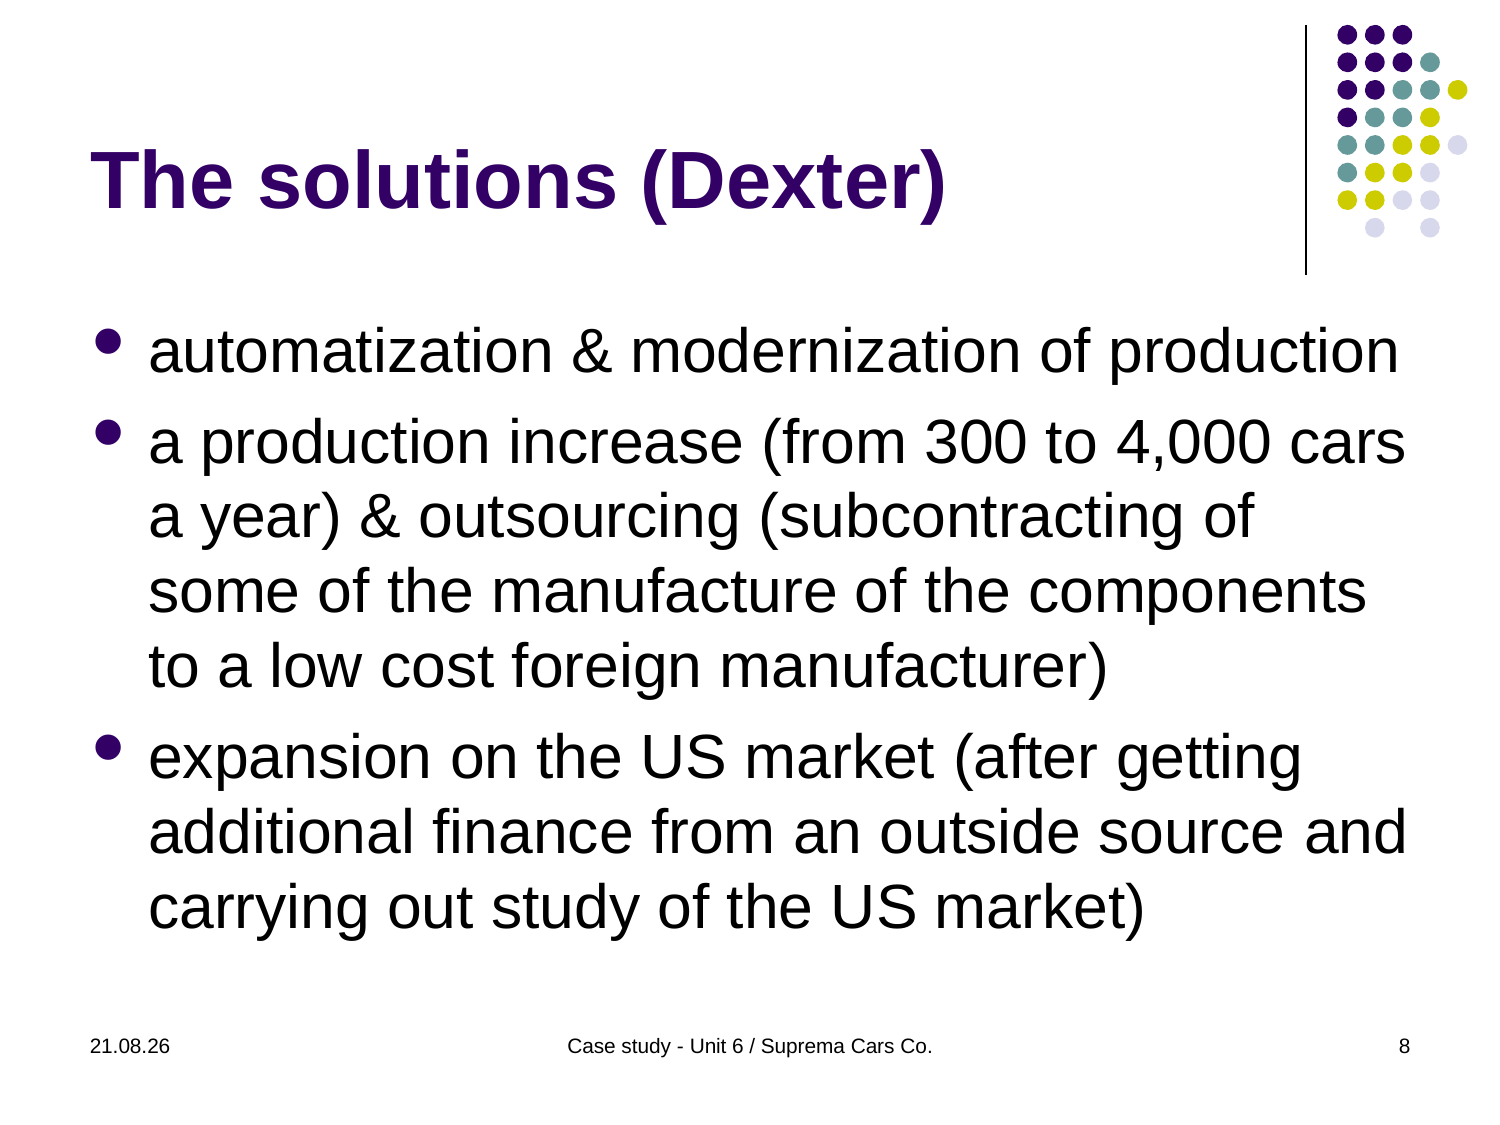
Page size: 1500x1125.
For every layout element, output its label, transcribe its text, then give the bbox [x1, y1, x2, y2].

text_box Case study - Unit 6 / Suprema Cars Co. [512, 1027, 988, 1101]
text_box 05.11.14 [74, 1025, 426, 1101]
text_box <number> [1074, 1027, 1426, 1101]
title The solutions (Dexter) [74, 20, 1313, 233]
list automatization & modernization of production a production increase (from 300 to 4,000 cars a year) & outsourcing (subcontracting of some of the manufacture of the components to a low cost foreign manufacturer) expansion on the US market (after getting additional finance from an outside source and carrying out study of the US market) [76, 302, 1427, 1027]
